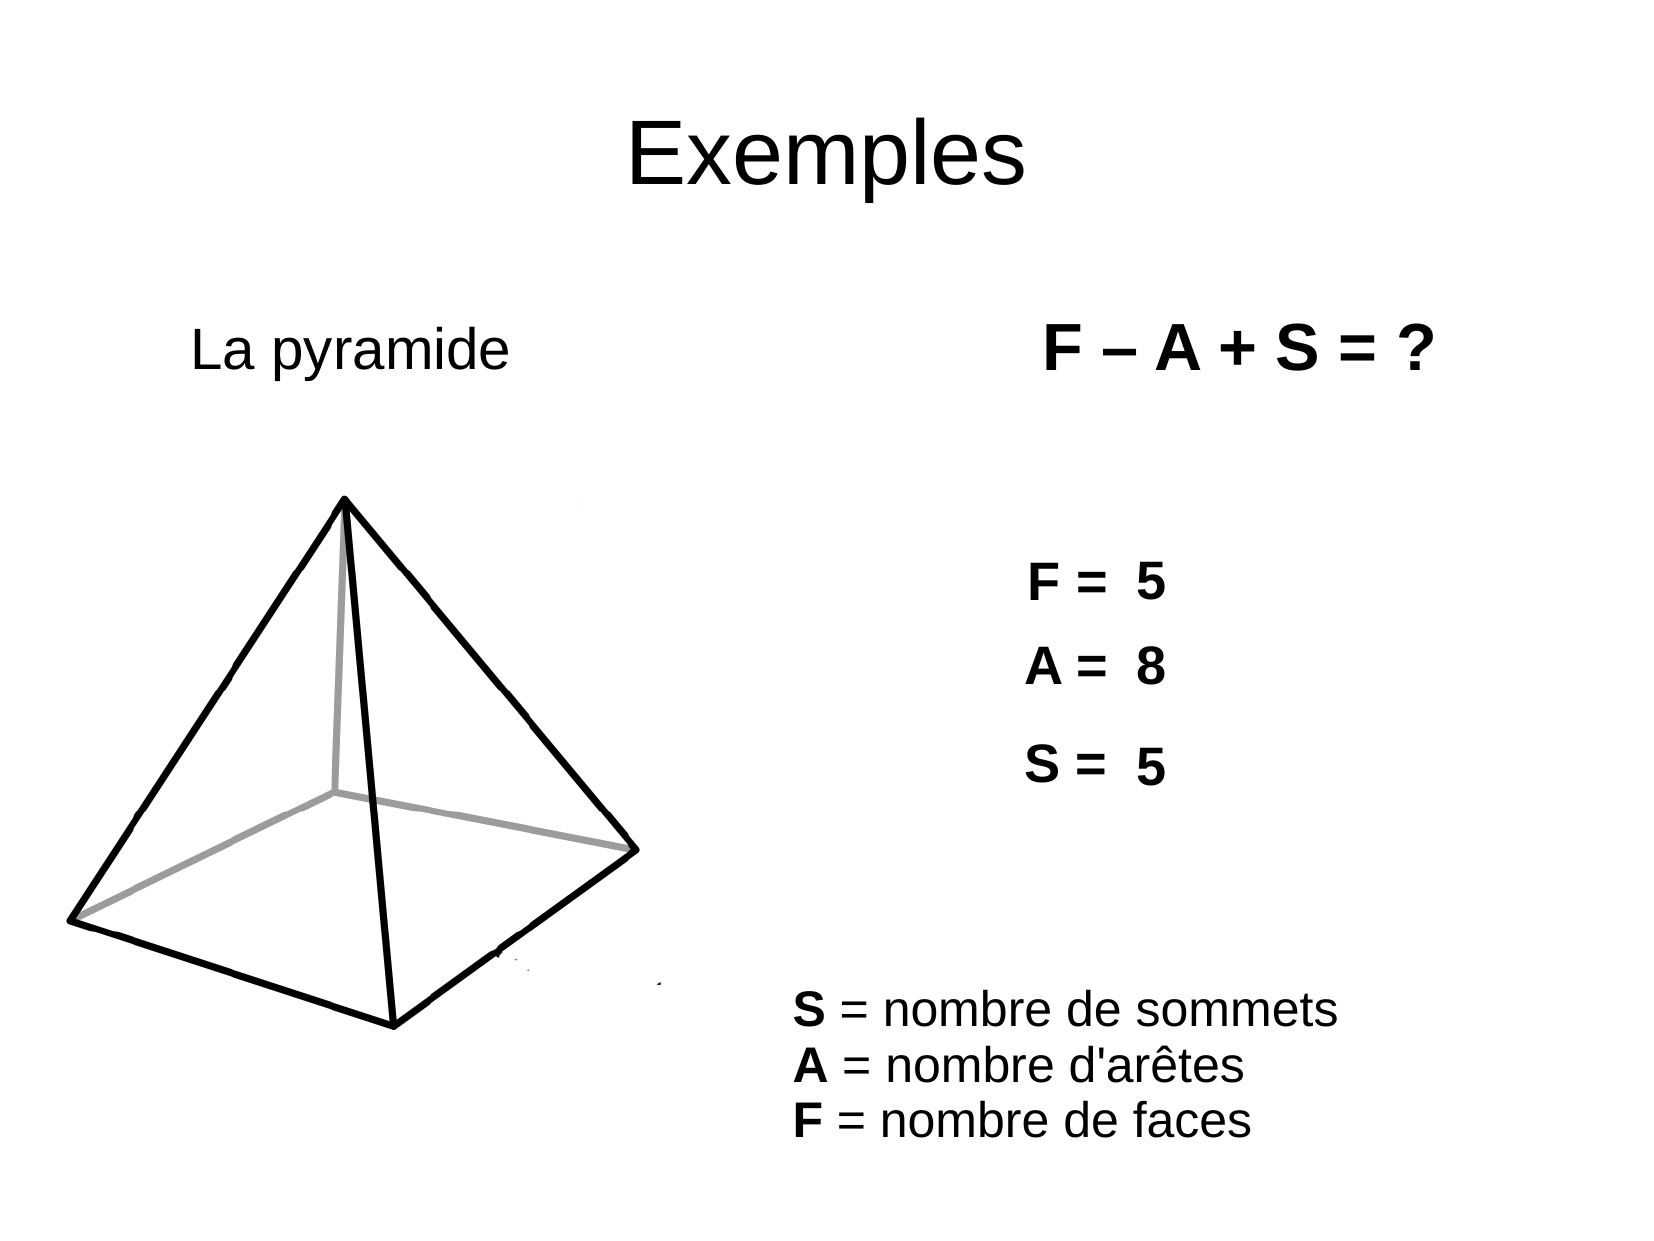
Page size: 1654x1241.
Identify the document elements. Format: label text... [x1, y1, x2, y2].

title Exemples [82, 49, 1571, 257]
text_box A = [1009, 628, 1121, 704]
text_box 8 [1121, 628, 1182, 704]
text_box 5 [1121, 728, 1182, 805]
text_box F = [1013, 543, 1122, 620]
text_box S = nombre de sommets A = nombre d'arêtes F = nombre de faces [706, 973, 1560, 1158]
text_box F – A + S = ? [1027, 302, 1489, 402]
text_box 5 [1122, 543, 1182, 624]
picture [35, 450, 827, 1052]
text_box S = [1009, 726, 1123, 802]
text_box La pyramide [175, 309, 527, 391]
